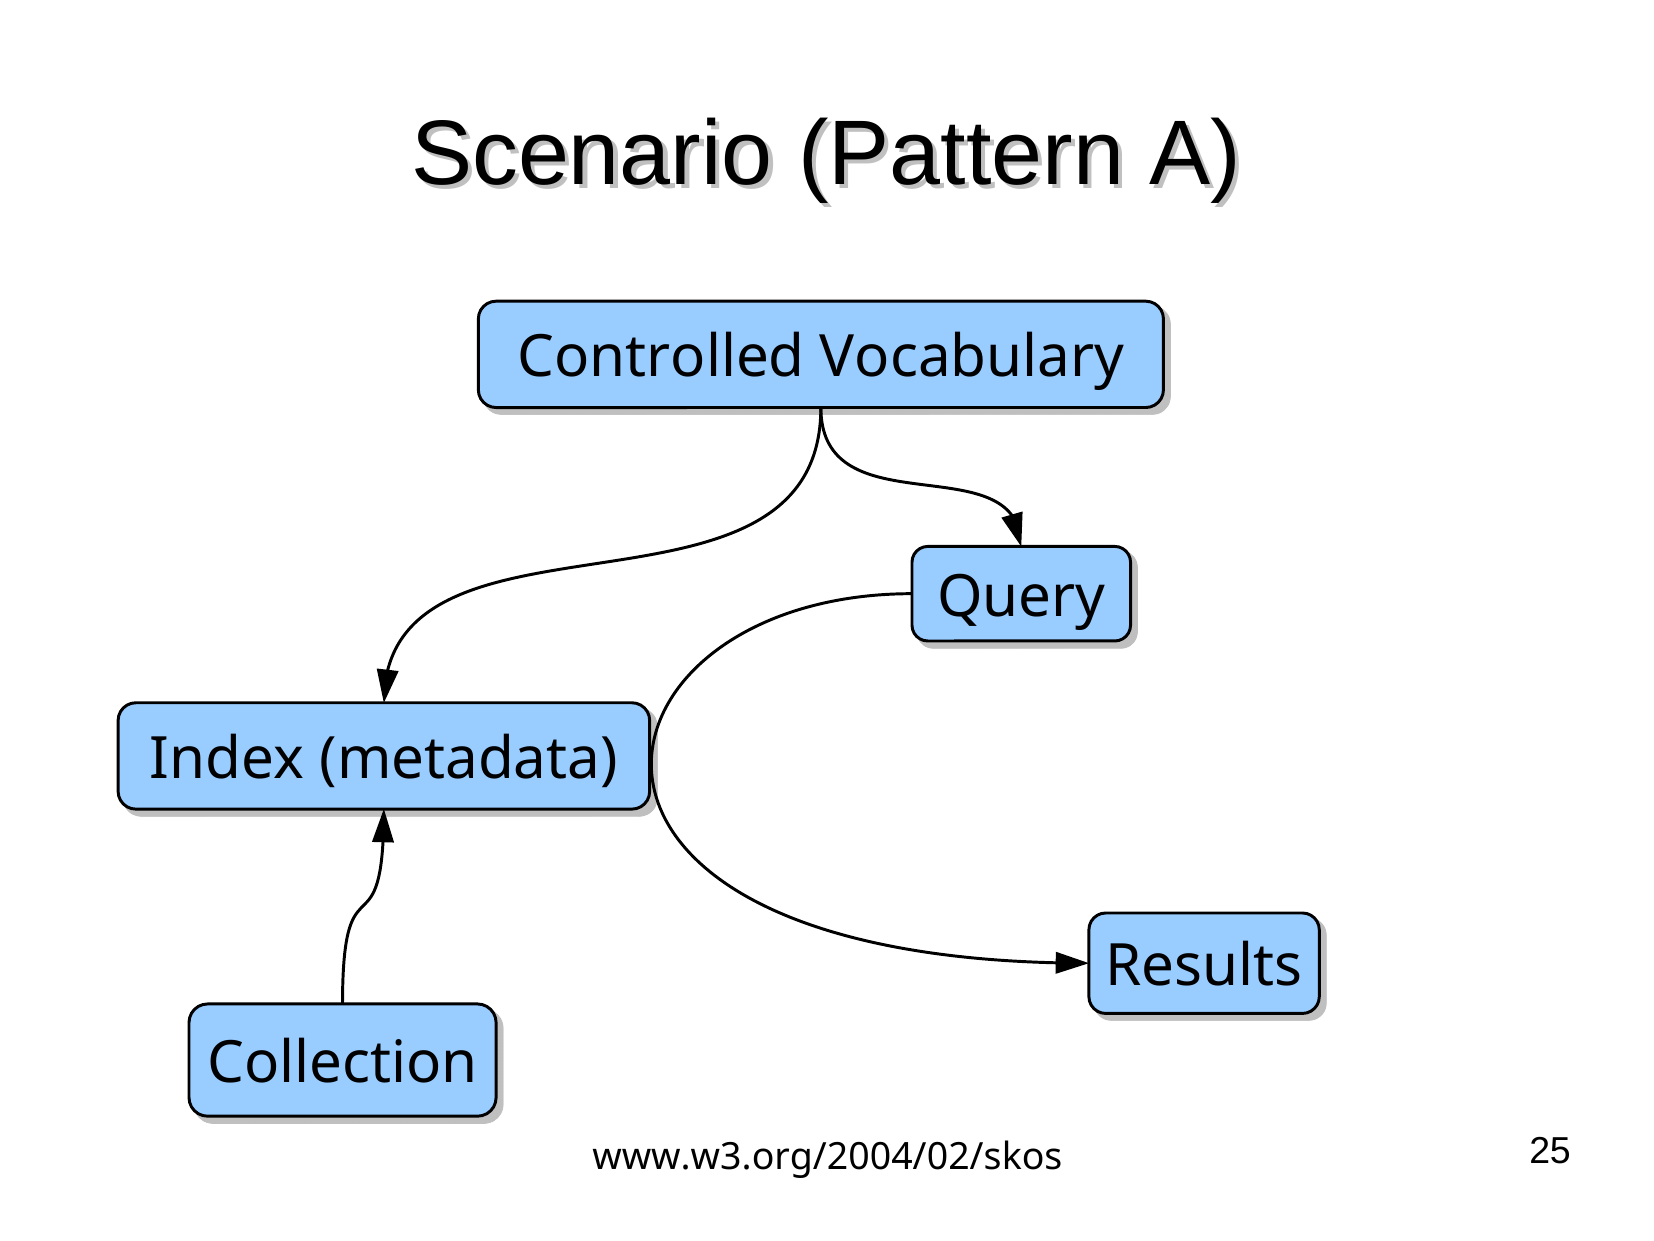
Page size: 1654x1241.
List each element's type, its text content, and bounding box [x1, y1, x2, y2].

text_box Results [1088, 912, 1320, 1014]
text_box Query [911, 546, 1131, 641]
text_box Controlled Vocabulary [478, 301, 1164, 408]
title Scenario (Pattern A) [82, 49, 1571, 257]
text_box Collection [188, 1003, 497, 1117]
text_box Index (metadata) [118, 702, 650, 810]
